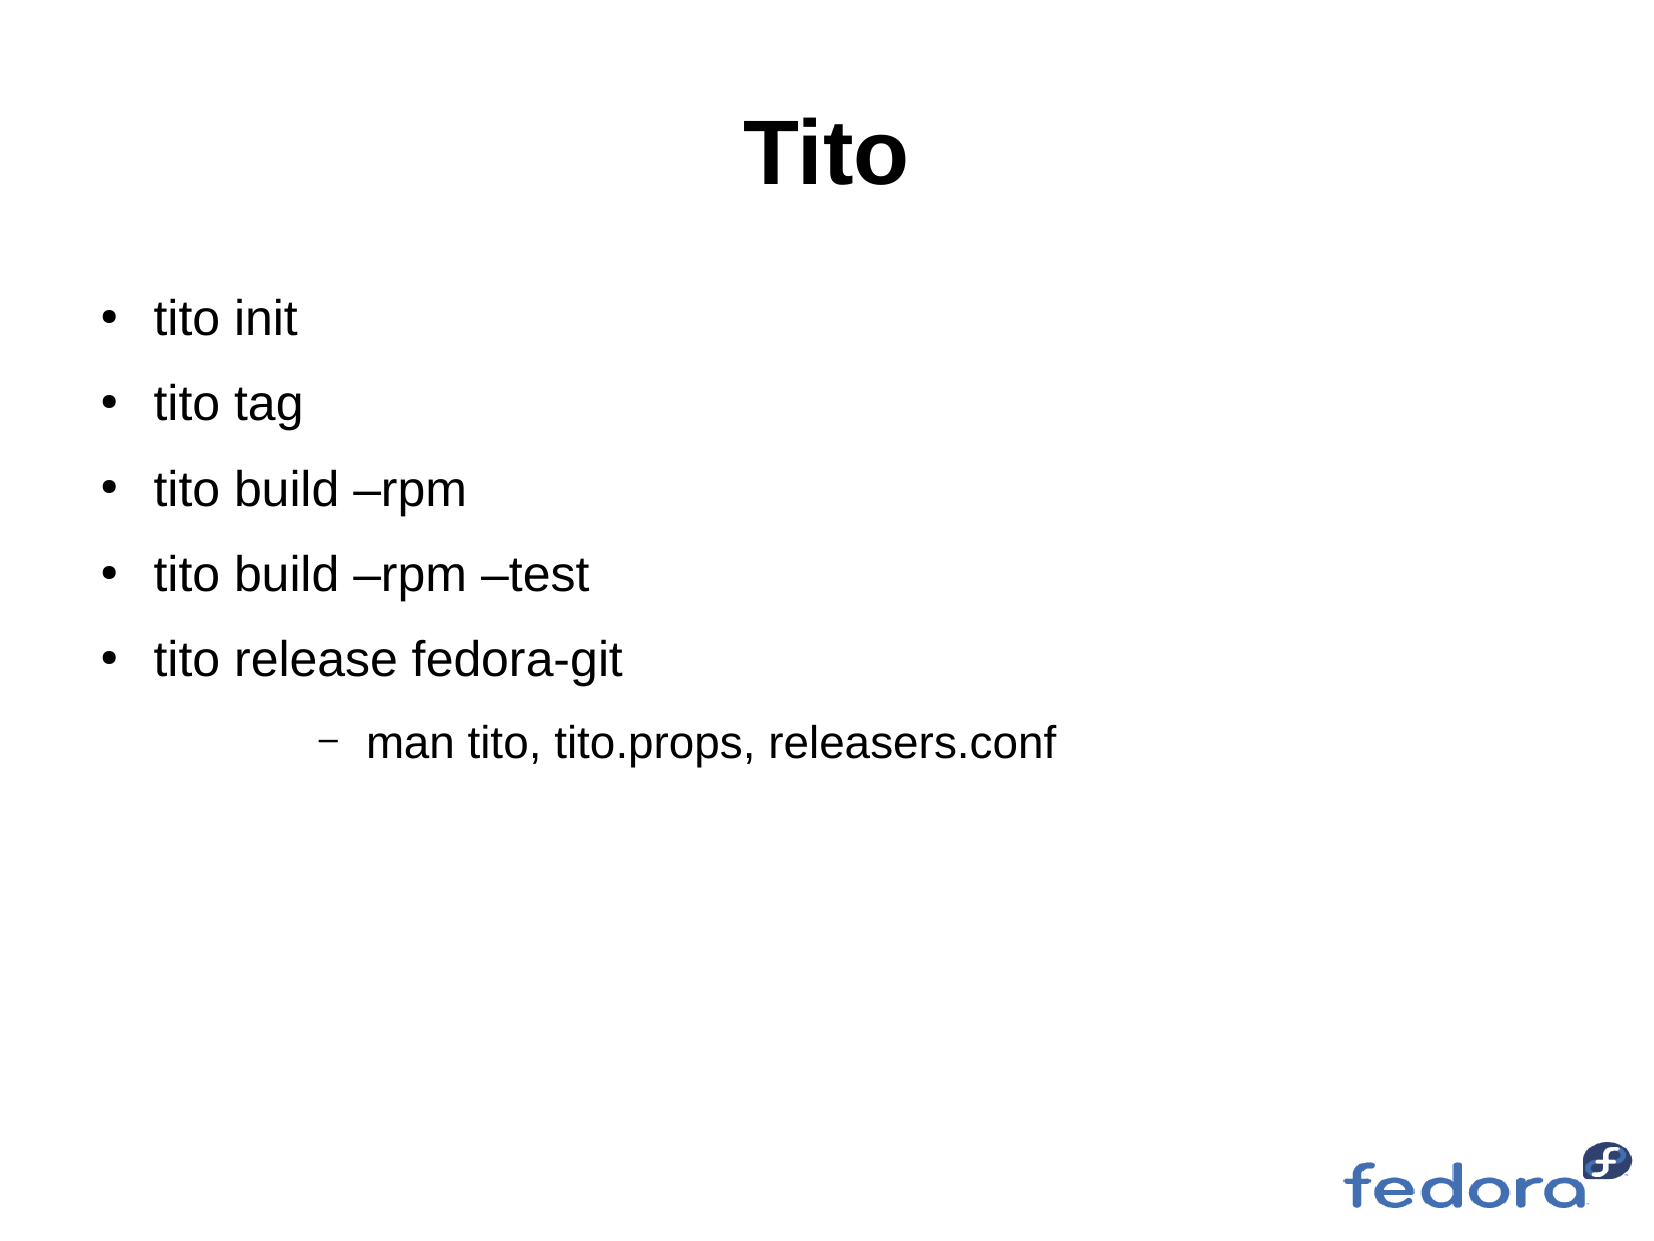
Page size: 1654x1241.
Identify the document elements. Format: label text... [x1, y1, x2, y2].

title Tito [82, 49, 1571, 257]
list tito init tito tag tito build –rpm tito build –rpm –test tito release fedora-git man tito, tito.props, releasers.conf [82, 290, 1571, 1109]
picture [1332, 1124, 1651, 1227]
